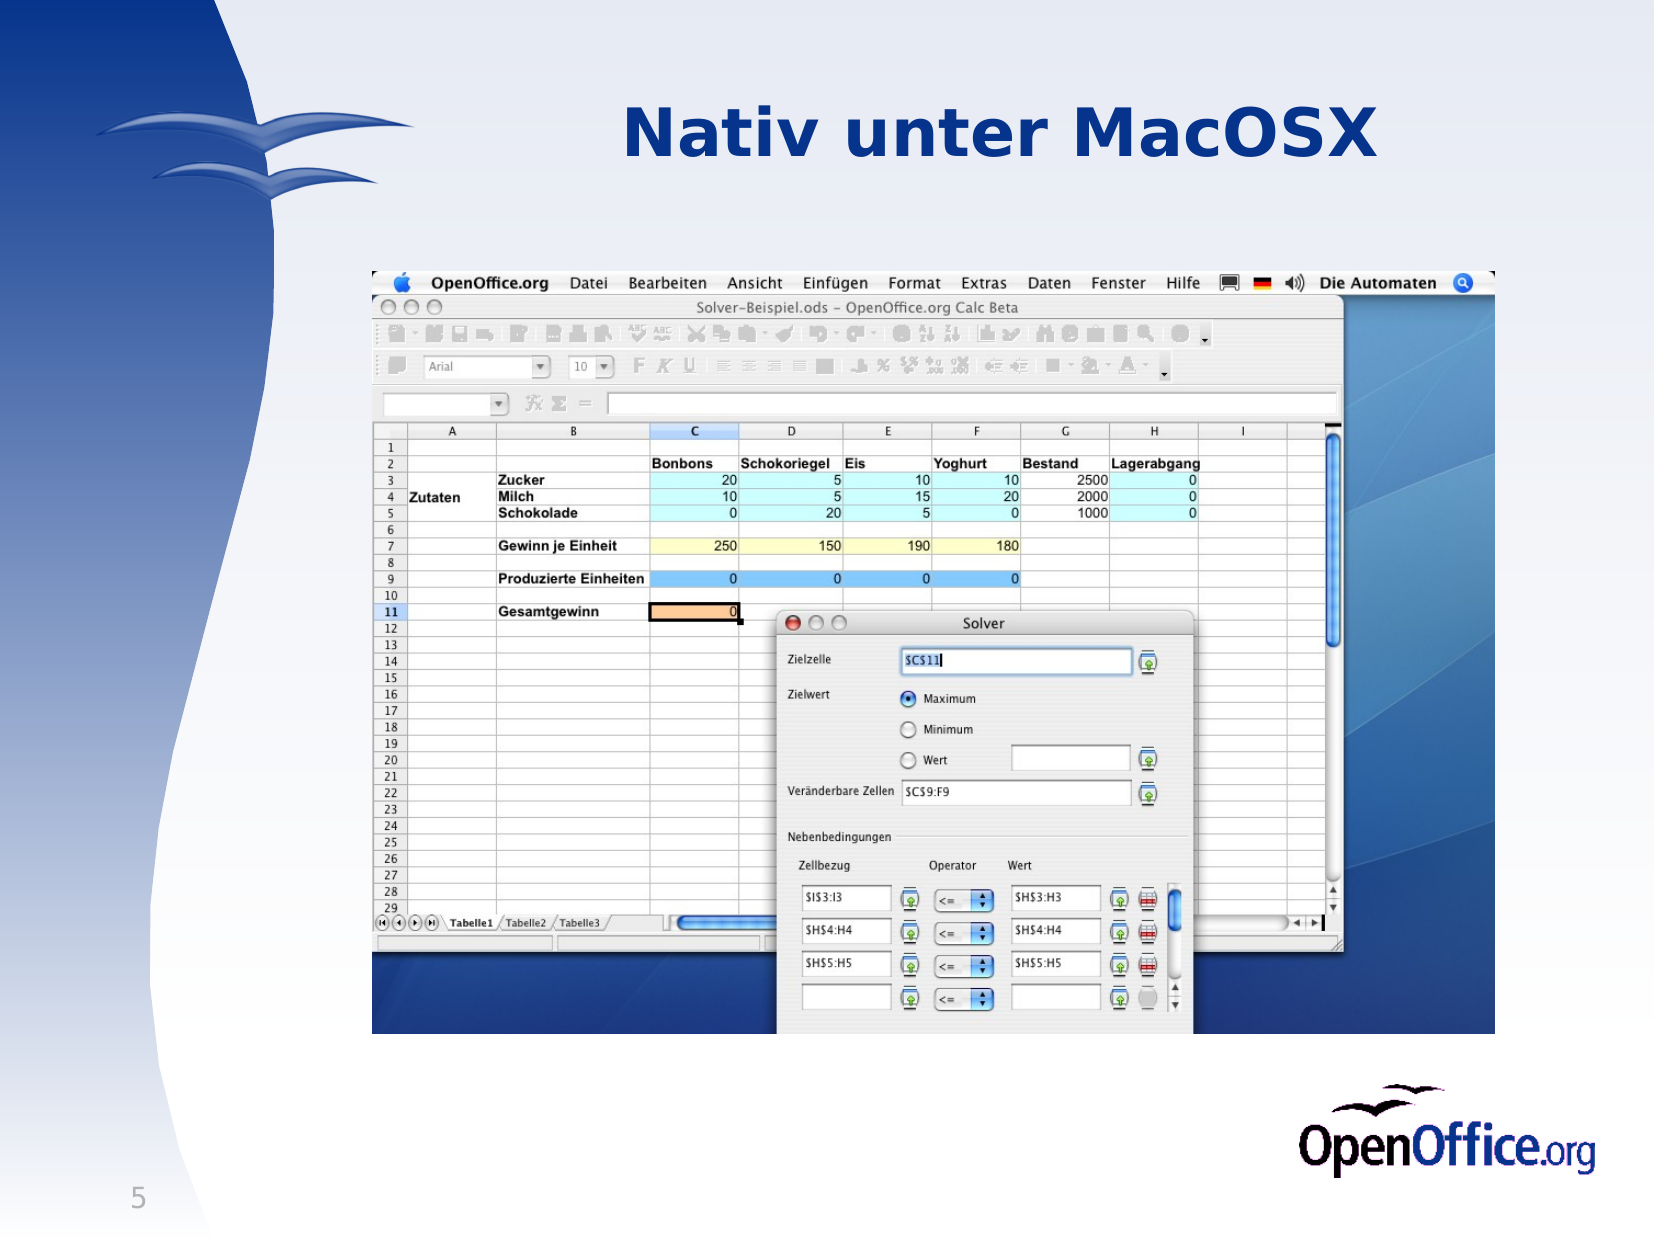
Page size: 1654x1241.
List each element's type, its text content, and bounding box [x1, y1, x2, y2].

picture [152, 161, 379, 201]
picture [1299, 1084, 1595, 1178]
chart [295, 236, 1565, 1034]
title Nativ unter MacOSX [436, 94, 1565, 173]
picture [95, 100, 416, 162]
